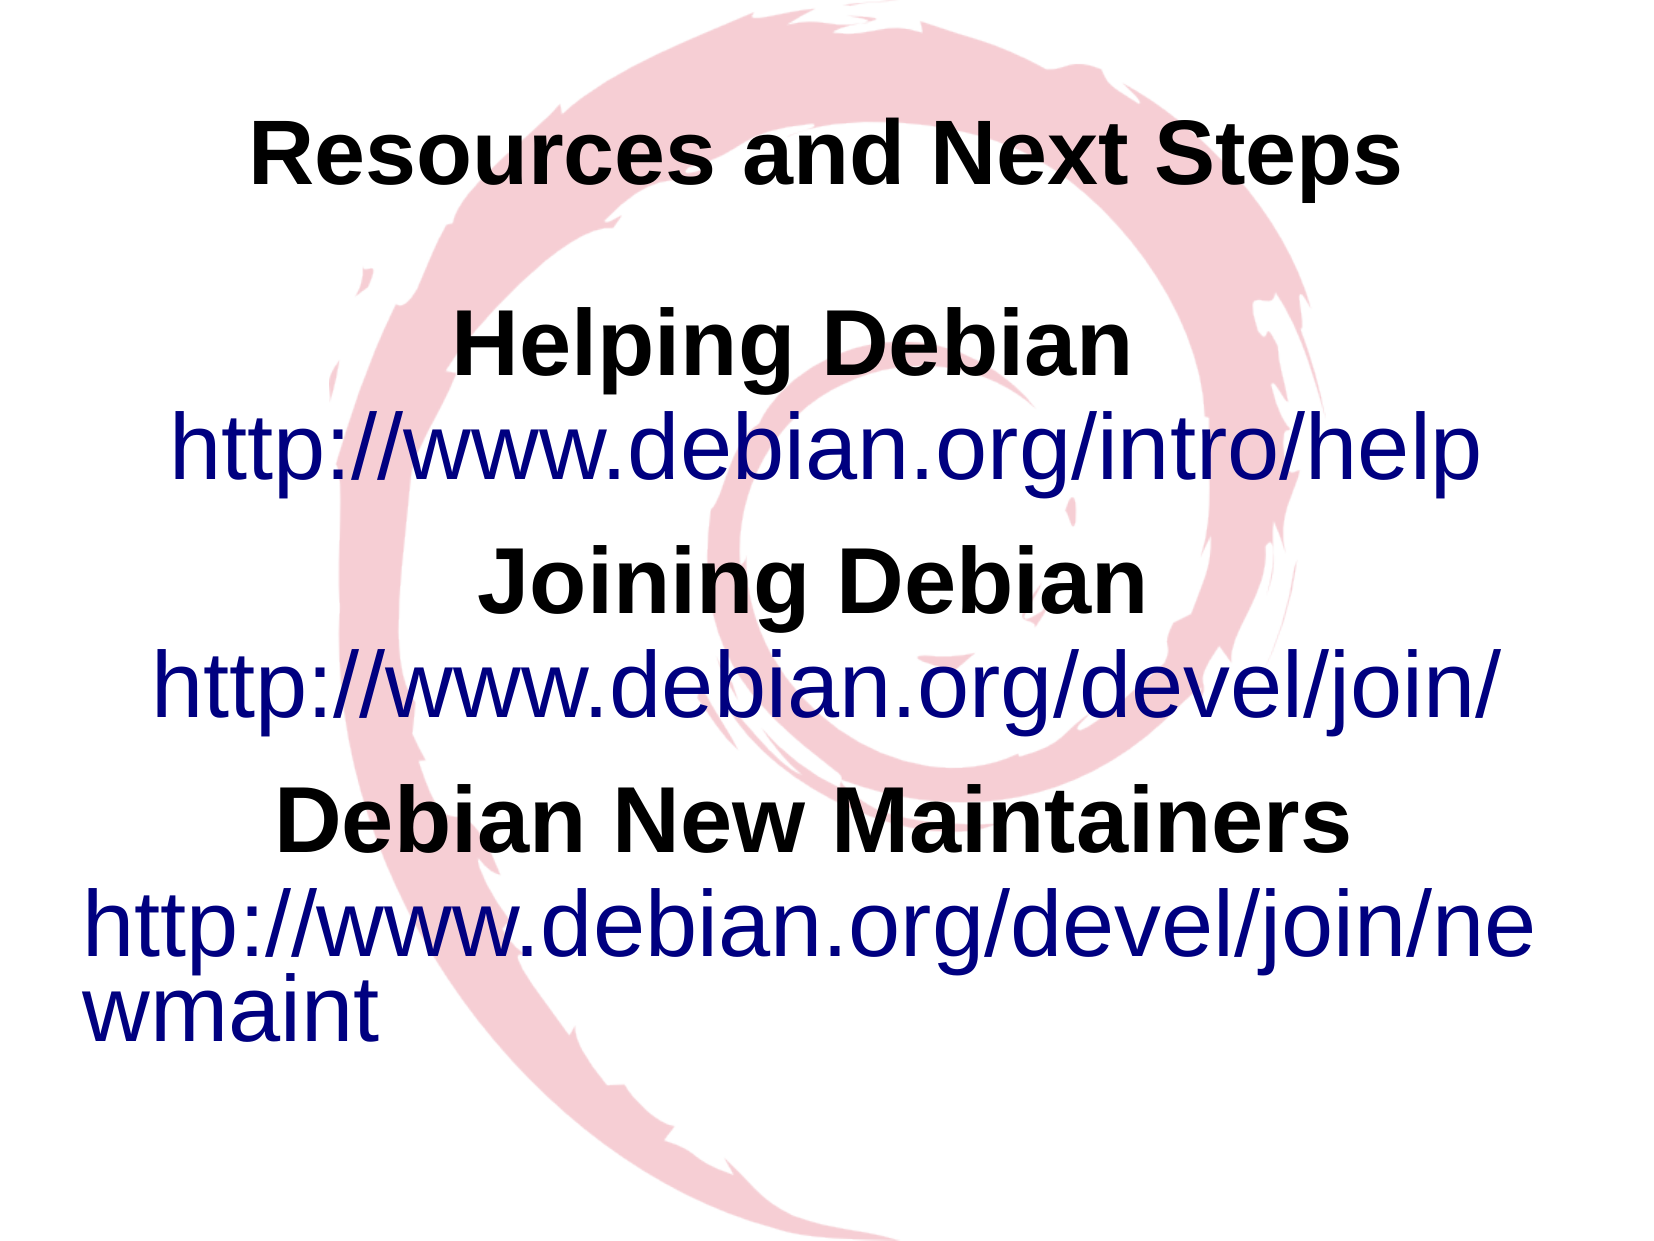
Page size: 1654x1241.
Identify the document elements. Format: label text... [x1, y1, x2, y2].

list Helping Debian http://www.debian.org/intro/help Joining Debian http://www.debian.org/devel/join/ Debian New Maintainers http://www.debian.org/devel/join/newmaint [82, 290, 1571, 1109]
title Resources and Next Steps [82, 49, 1571, 257]
